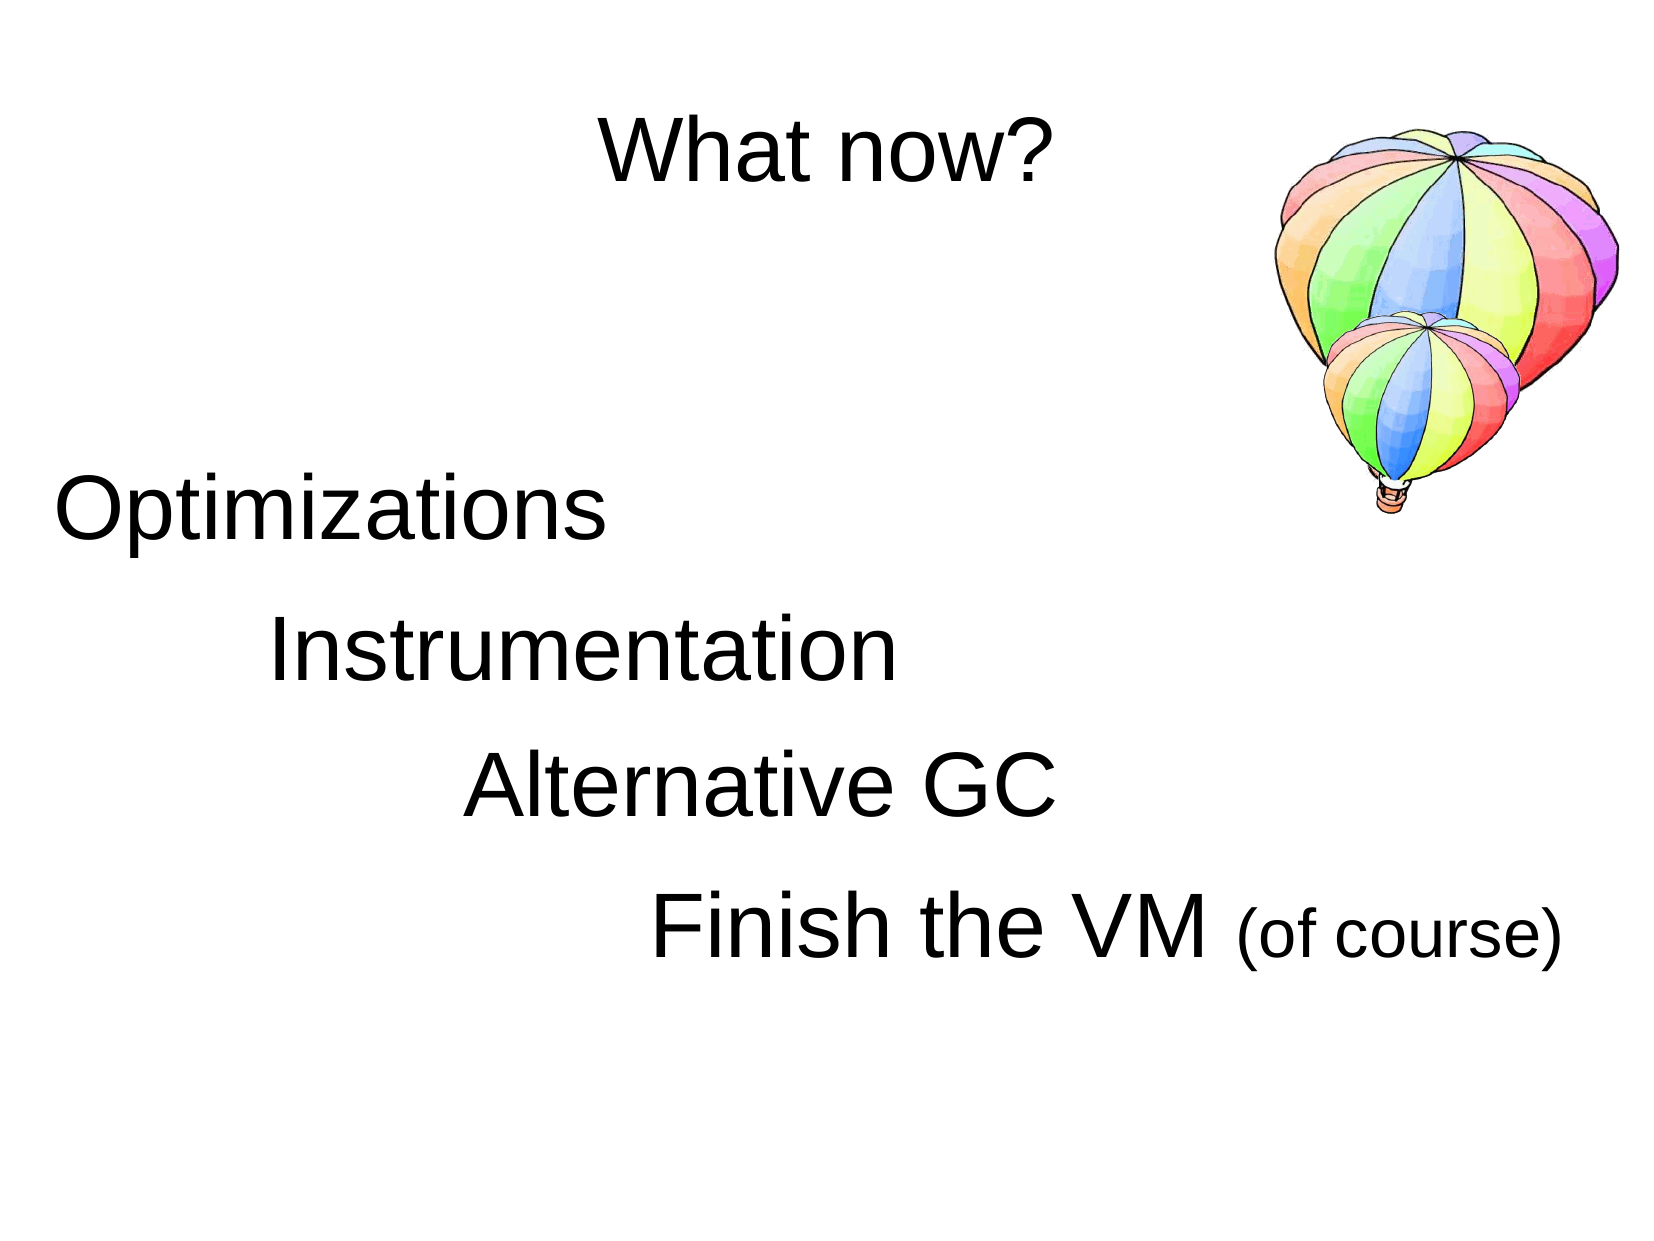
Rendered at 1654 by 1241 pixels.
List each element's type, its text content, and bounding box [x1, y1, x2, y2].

picture [1273, 126, 1620, 515]
text_box Optimizations [3, 448, 661, 567]
text_box Finish the VM (of course) [493, 867, 1654, 985]
text_box Instrumentation [162, 589, 1005, 708]
text_box Alternative GC [61, 725, 1462, 844]
text_box What now? [143, 91, 1511, 209]
